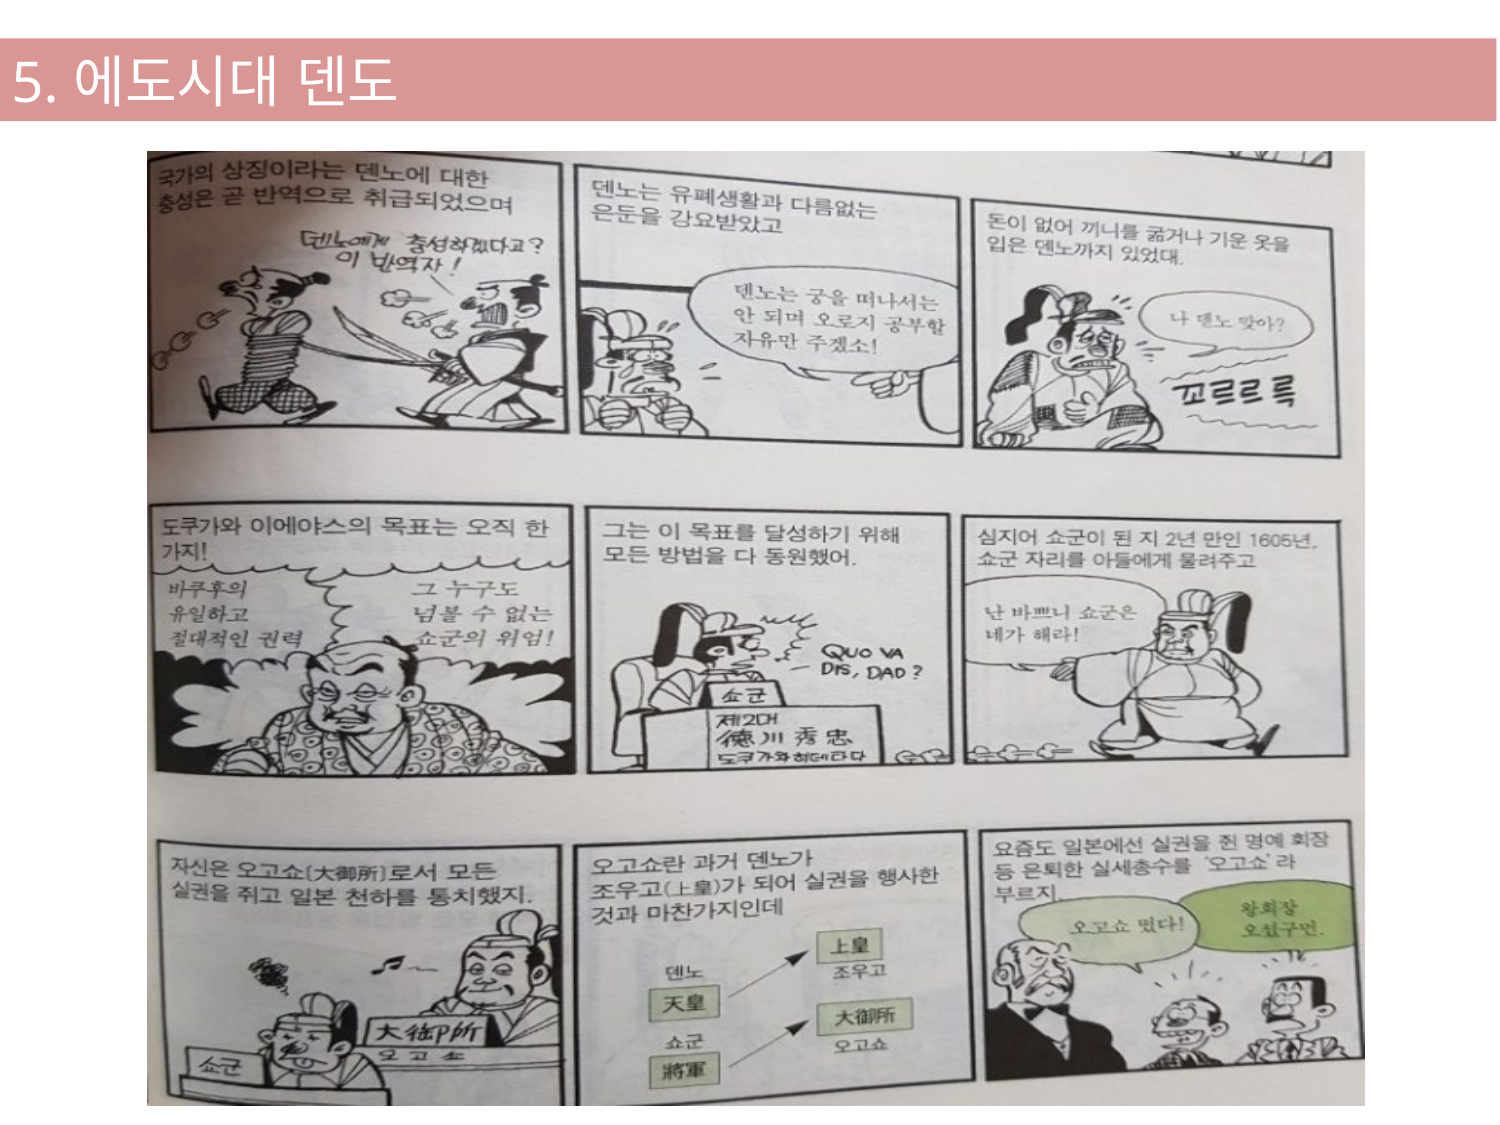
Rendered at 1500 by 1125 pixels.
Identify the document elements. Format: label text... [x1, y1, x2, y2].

picture [147, 151, 1365, 1106]
text_box 5. 에도시대 덴도 [0, 38, 1497, 122]
